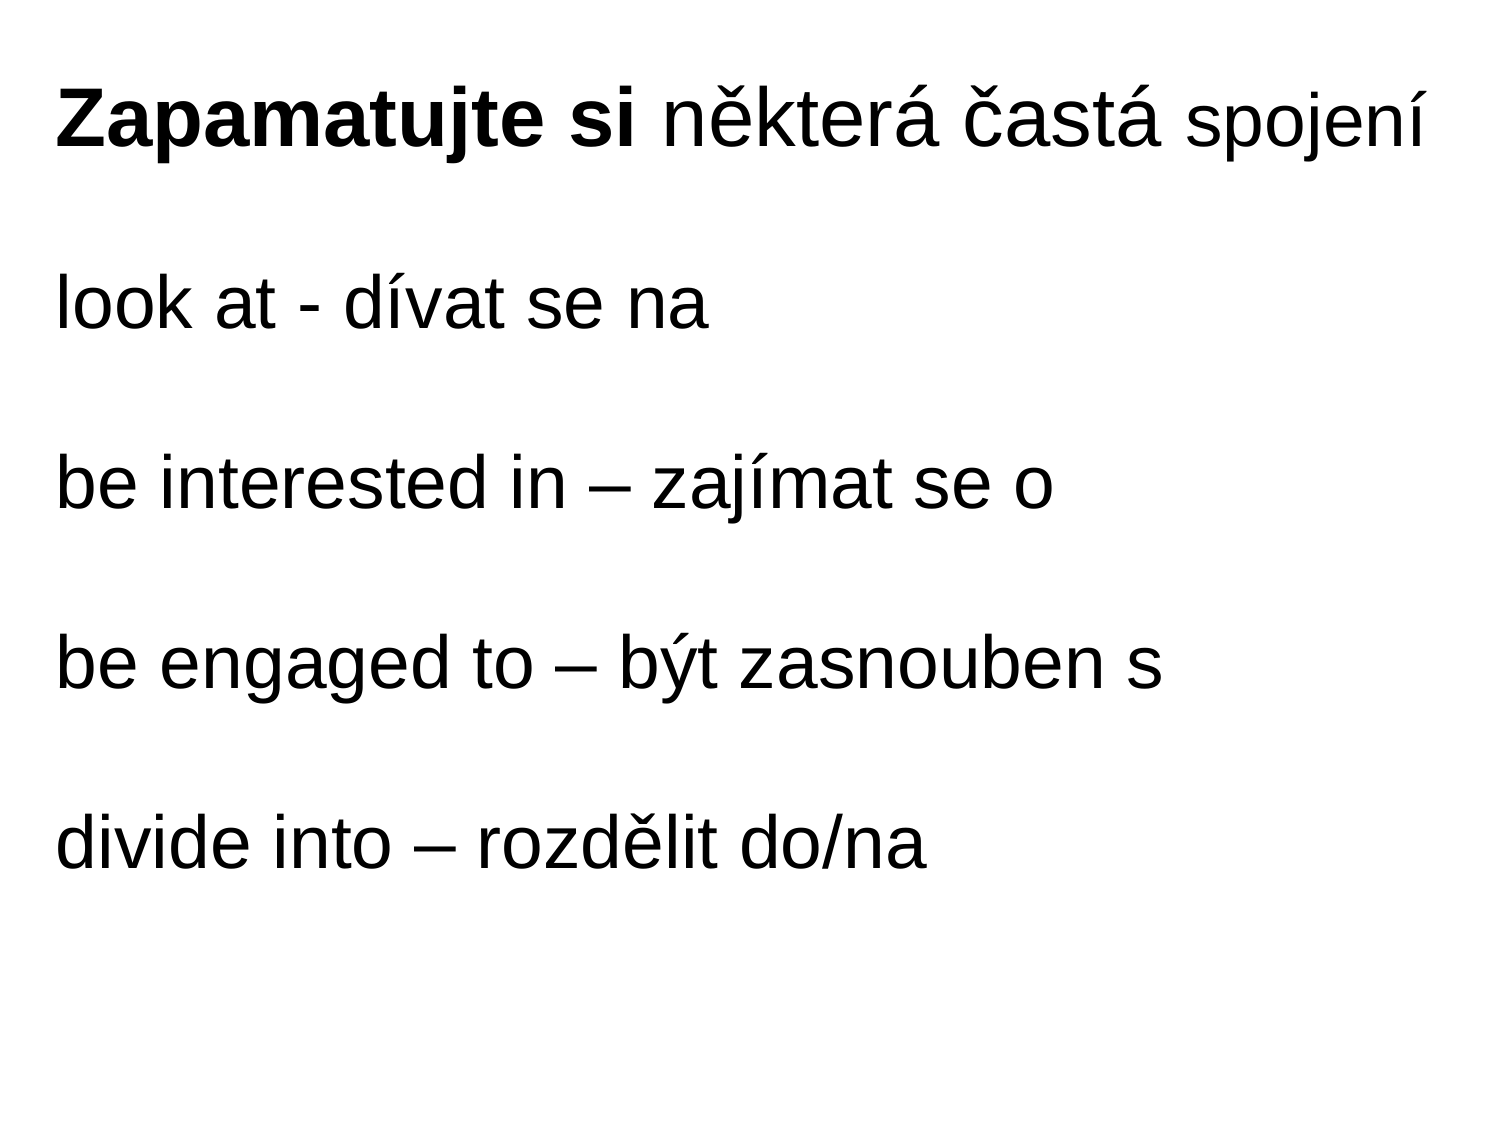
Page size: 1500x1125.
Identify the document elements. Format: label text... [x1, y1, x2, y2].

text_box Zapamatujte si některá častá spojení look at - dívat se na be interested in – zajímat se o be engaged to – být zasnouben s divide into – rozdělit do/na [41, 55, 1447, 982]
